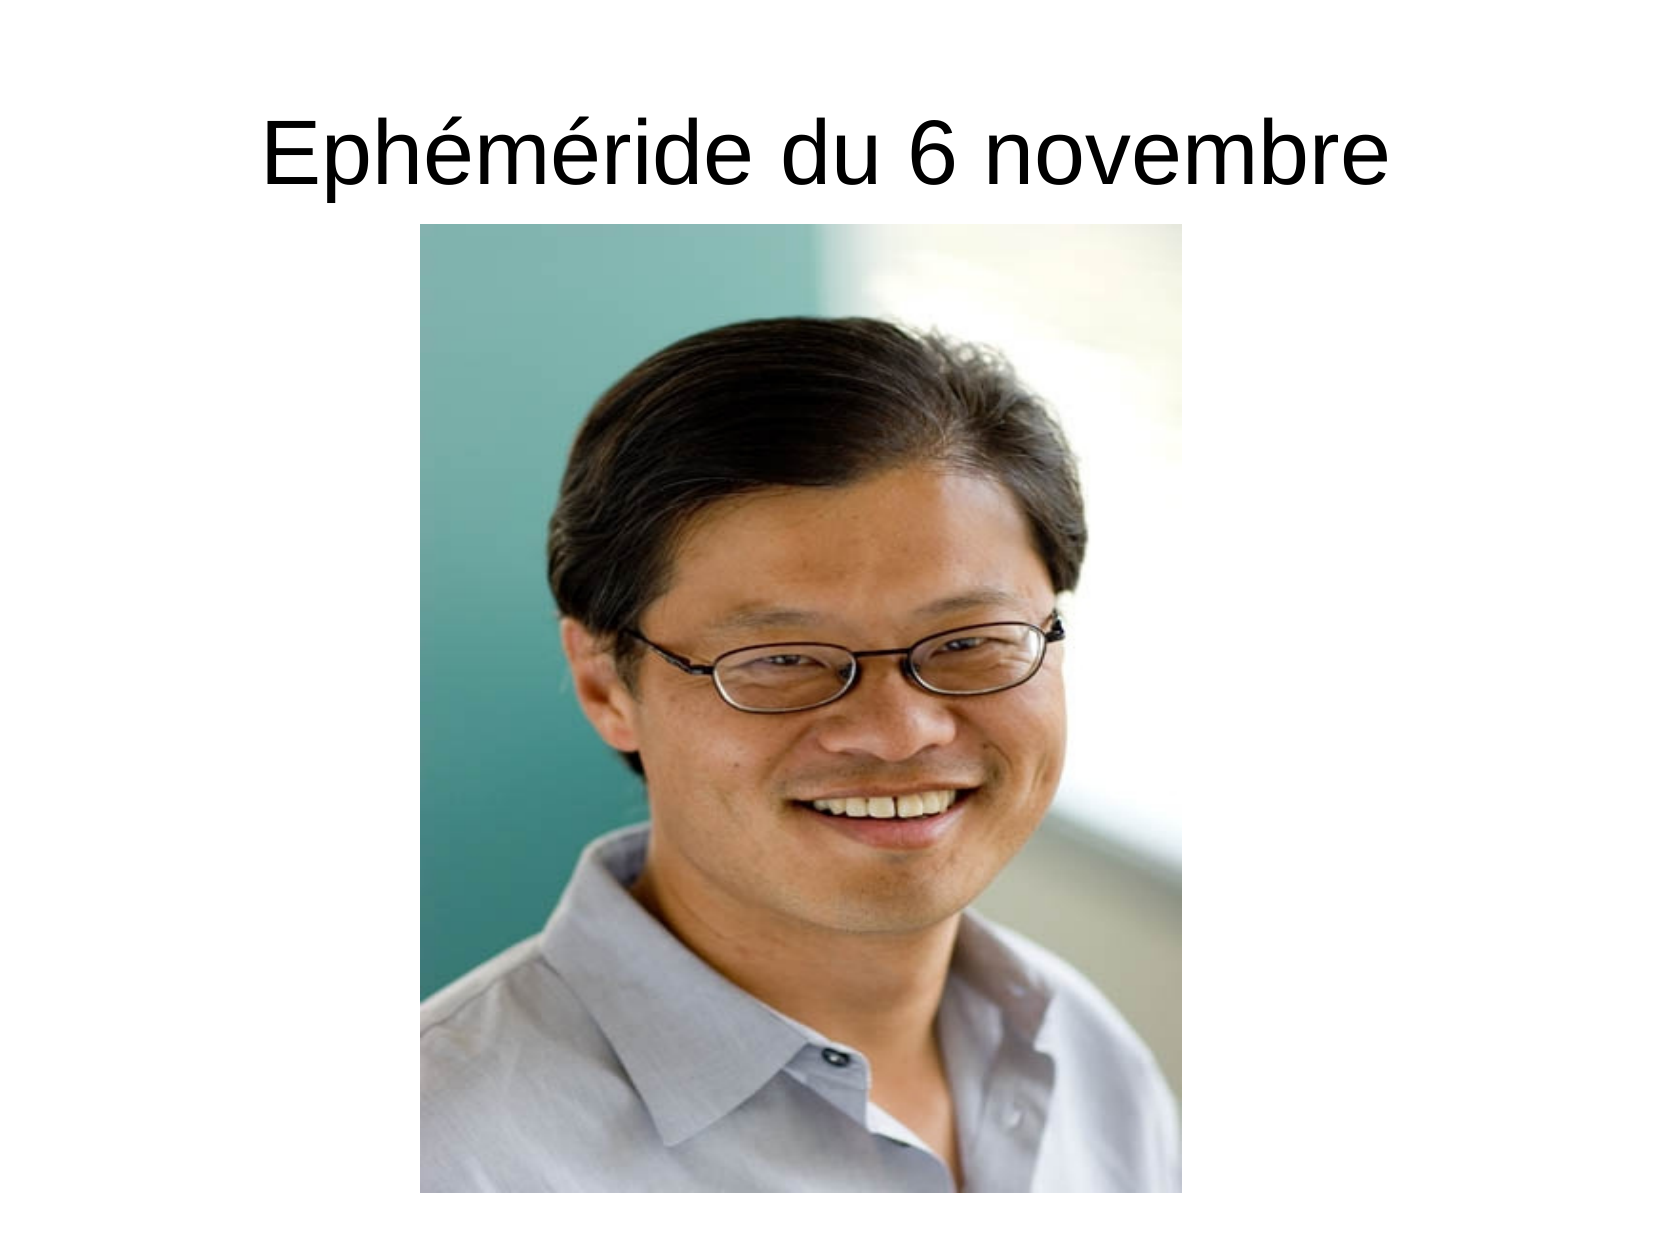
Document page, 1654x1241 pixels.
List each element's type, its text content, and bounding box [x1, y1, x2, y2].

picture [420, 224, 1182, 1193]
title Ephéméride du 6 novembre [82, 49, 1571, 257]
